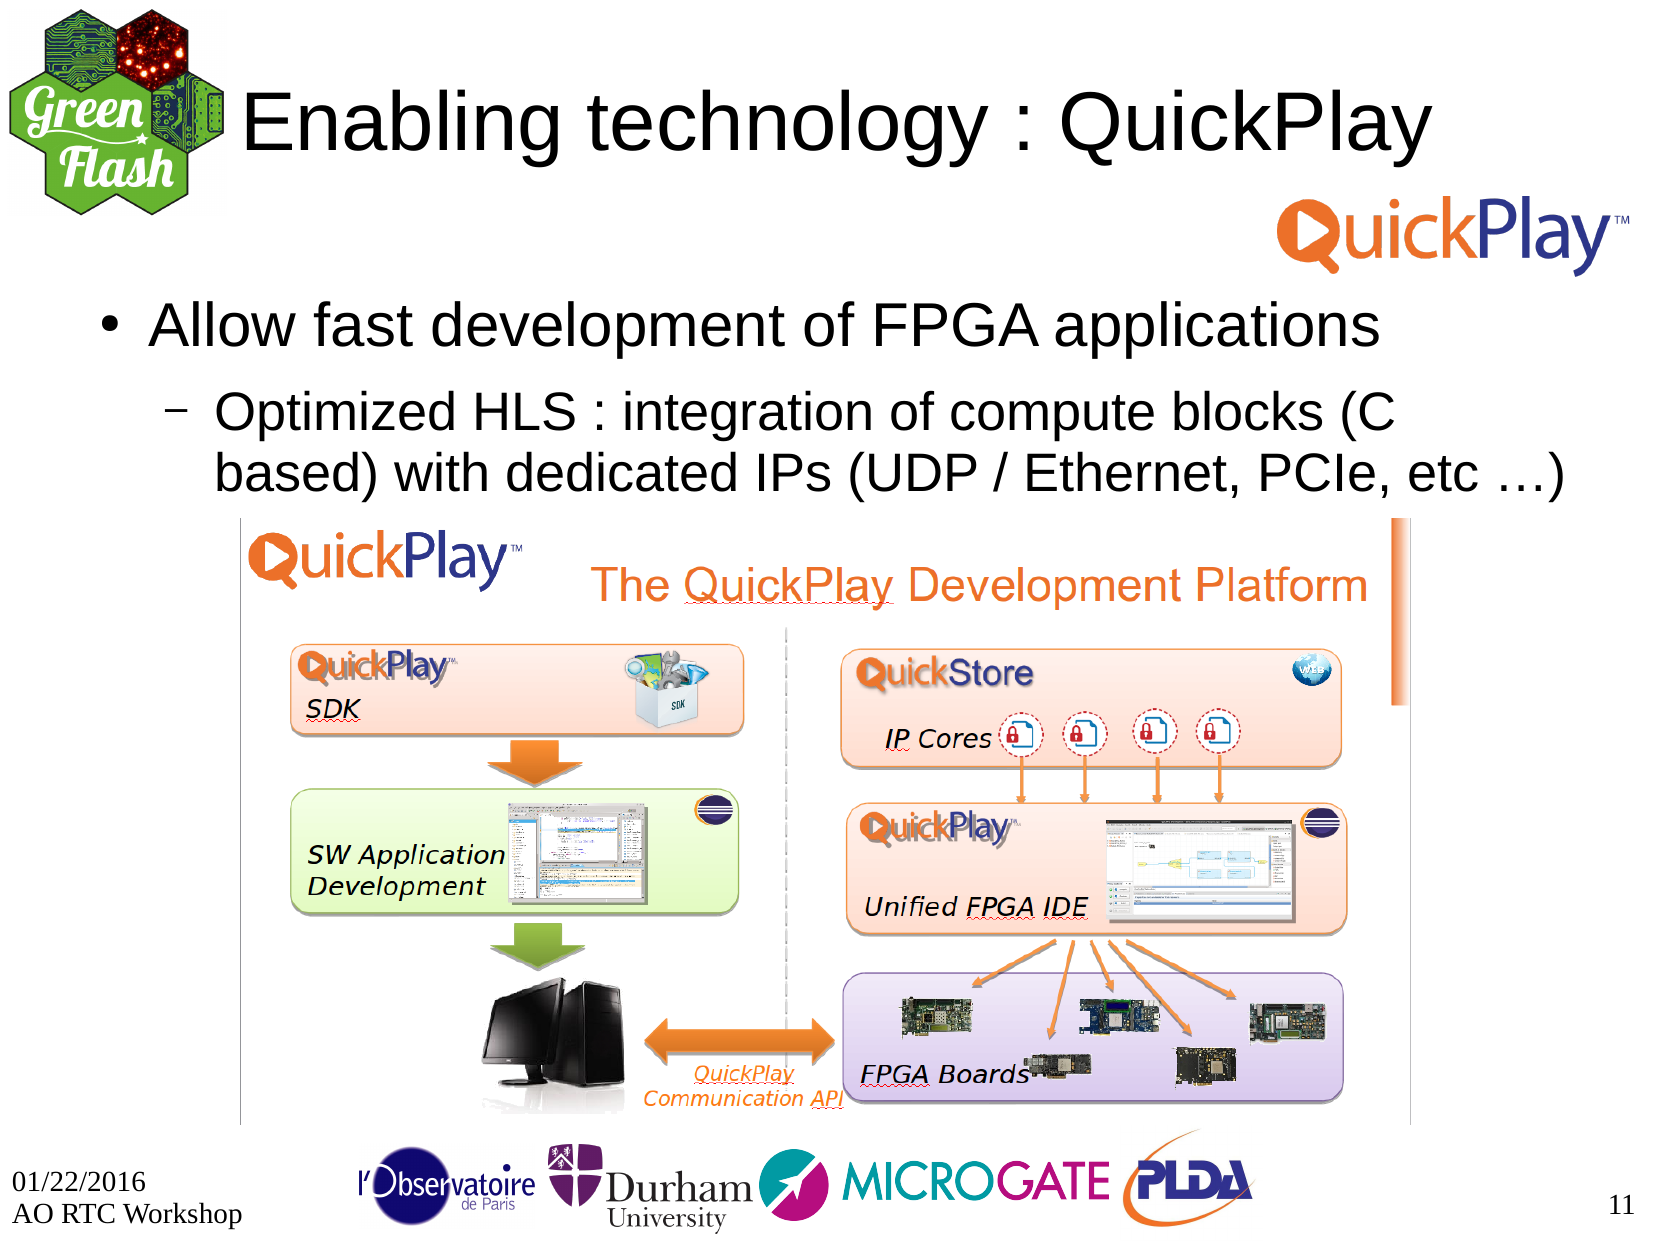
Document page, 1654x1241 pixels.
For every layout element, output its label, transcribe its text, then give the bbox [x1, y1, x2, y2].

picture [1259, 185, 1635, 286]
picture [359, 1143, 535, 1229]
picture [240, 518, 1411, 1241]
picture [7, 9, 227, 216]
picture [759, 1149, 1109, 1221]
picture [548, 1144, 753, 1234]
title Enabling technology : QuickPlay [240, 17, 1571, 226]
list Allow fast development of FPGA applications Optimized HLS : integration of compute blocks (C based) with dedicated IPs (UDP / Ethernet, PCIe, etc …) [82, 290, 1571, 1010]
